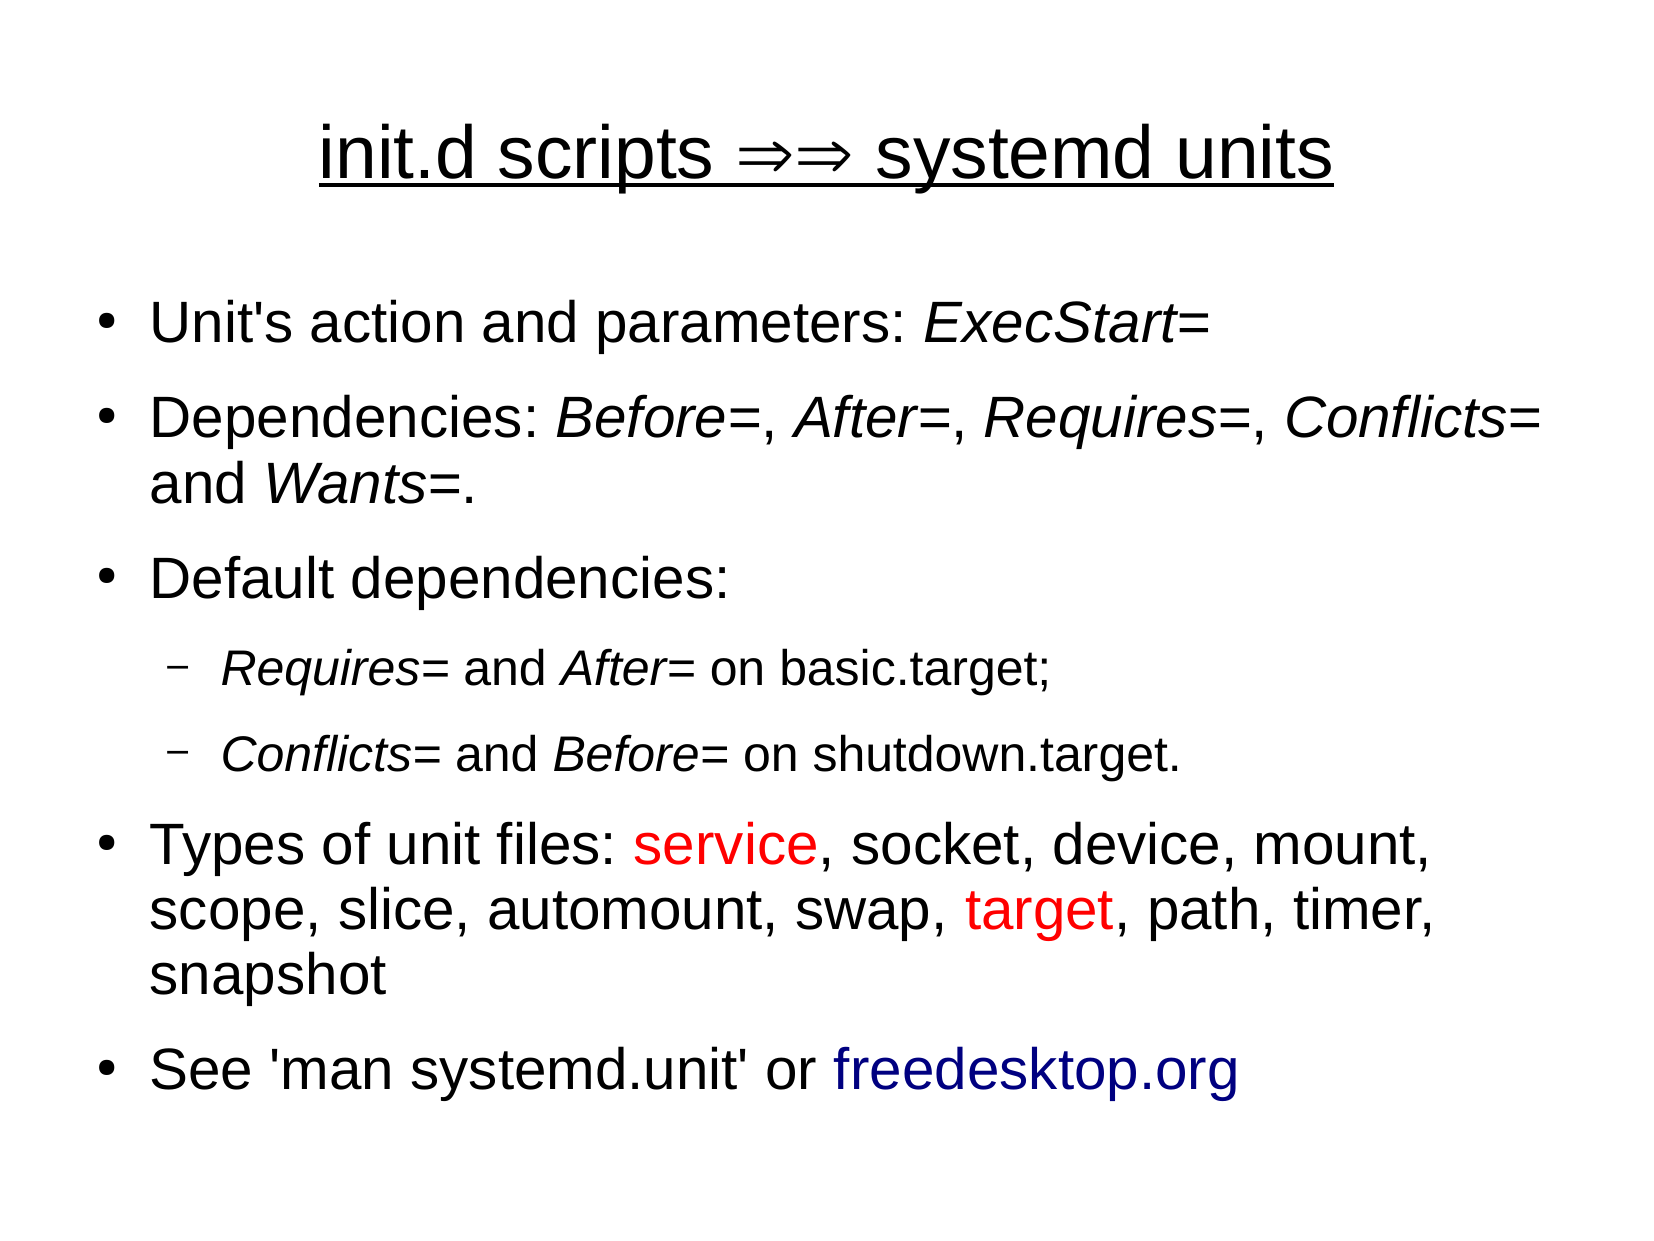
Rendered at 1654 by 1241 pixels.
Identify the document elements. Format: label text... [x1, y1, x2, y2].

list Unit's action and parameters: ExecStart= Dependencies: Before=, After=, Requires=, Conflicts= and Wants=. Default dependencies: Requires= and After= on basic.target; Conflicts= and Before= on shutdown.target. Types of unit files: service, socket, device, mount, scope, slice, automount, swap, target, path, timer, snapshot See 'man systemd.unit' or freedesktop.org [78, 290, 1575, 1126]
title init.d scripts ÞÞ systemd units [82, 49, 1571, 257]
